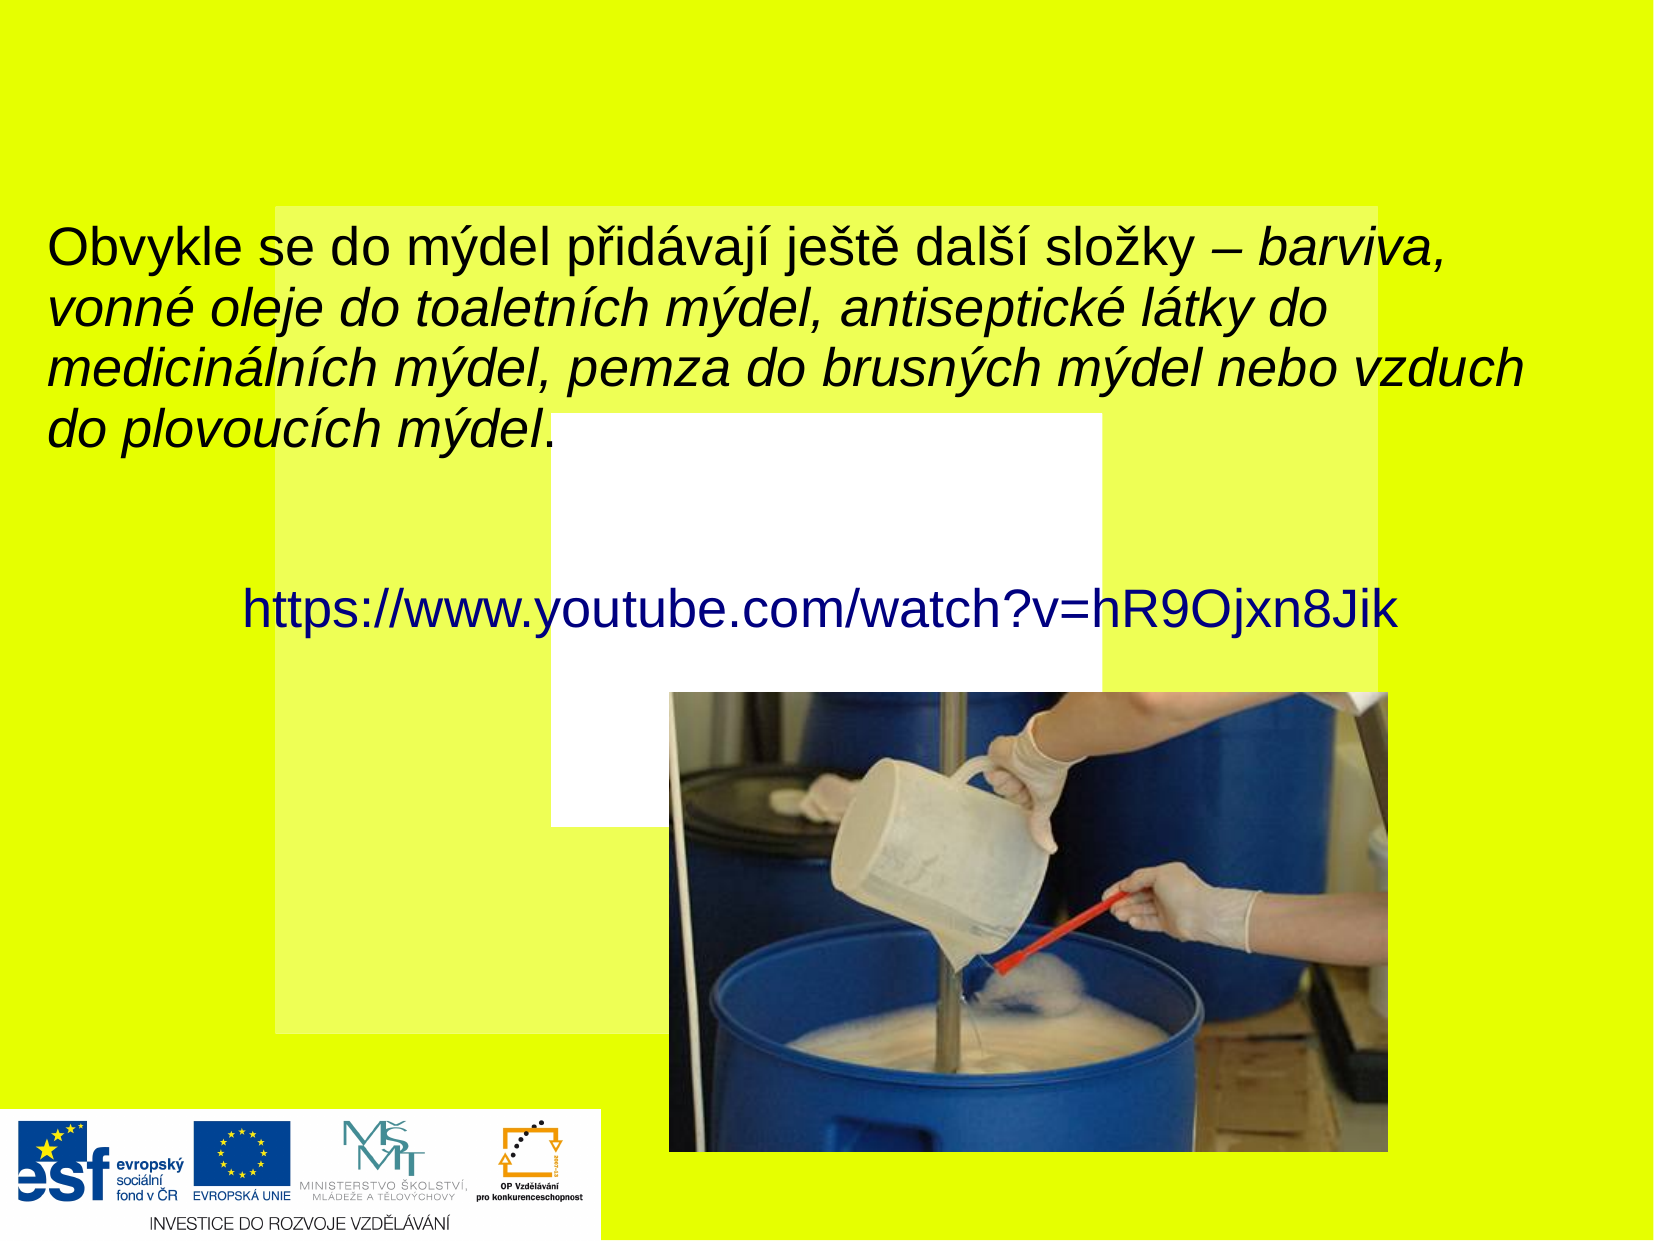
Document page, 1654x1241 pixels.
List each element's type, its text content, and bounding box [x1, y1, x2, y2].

picture [0, 1109, 601, 1241]
picture [669, 692, 1388, 1152]
list Obvykle se do mýdel přidávají ještě další složky – barviva, vonné oleje do toaletních mýdel, antiseptické látky do medicinálních mýdel, pemza do brusných mýdel nebo vzduch do plovoucích mýdel. https://www.youtube.com/watch?v=hR9Ojxn8Jik [47, 126, 1536, 945]
